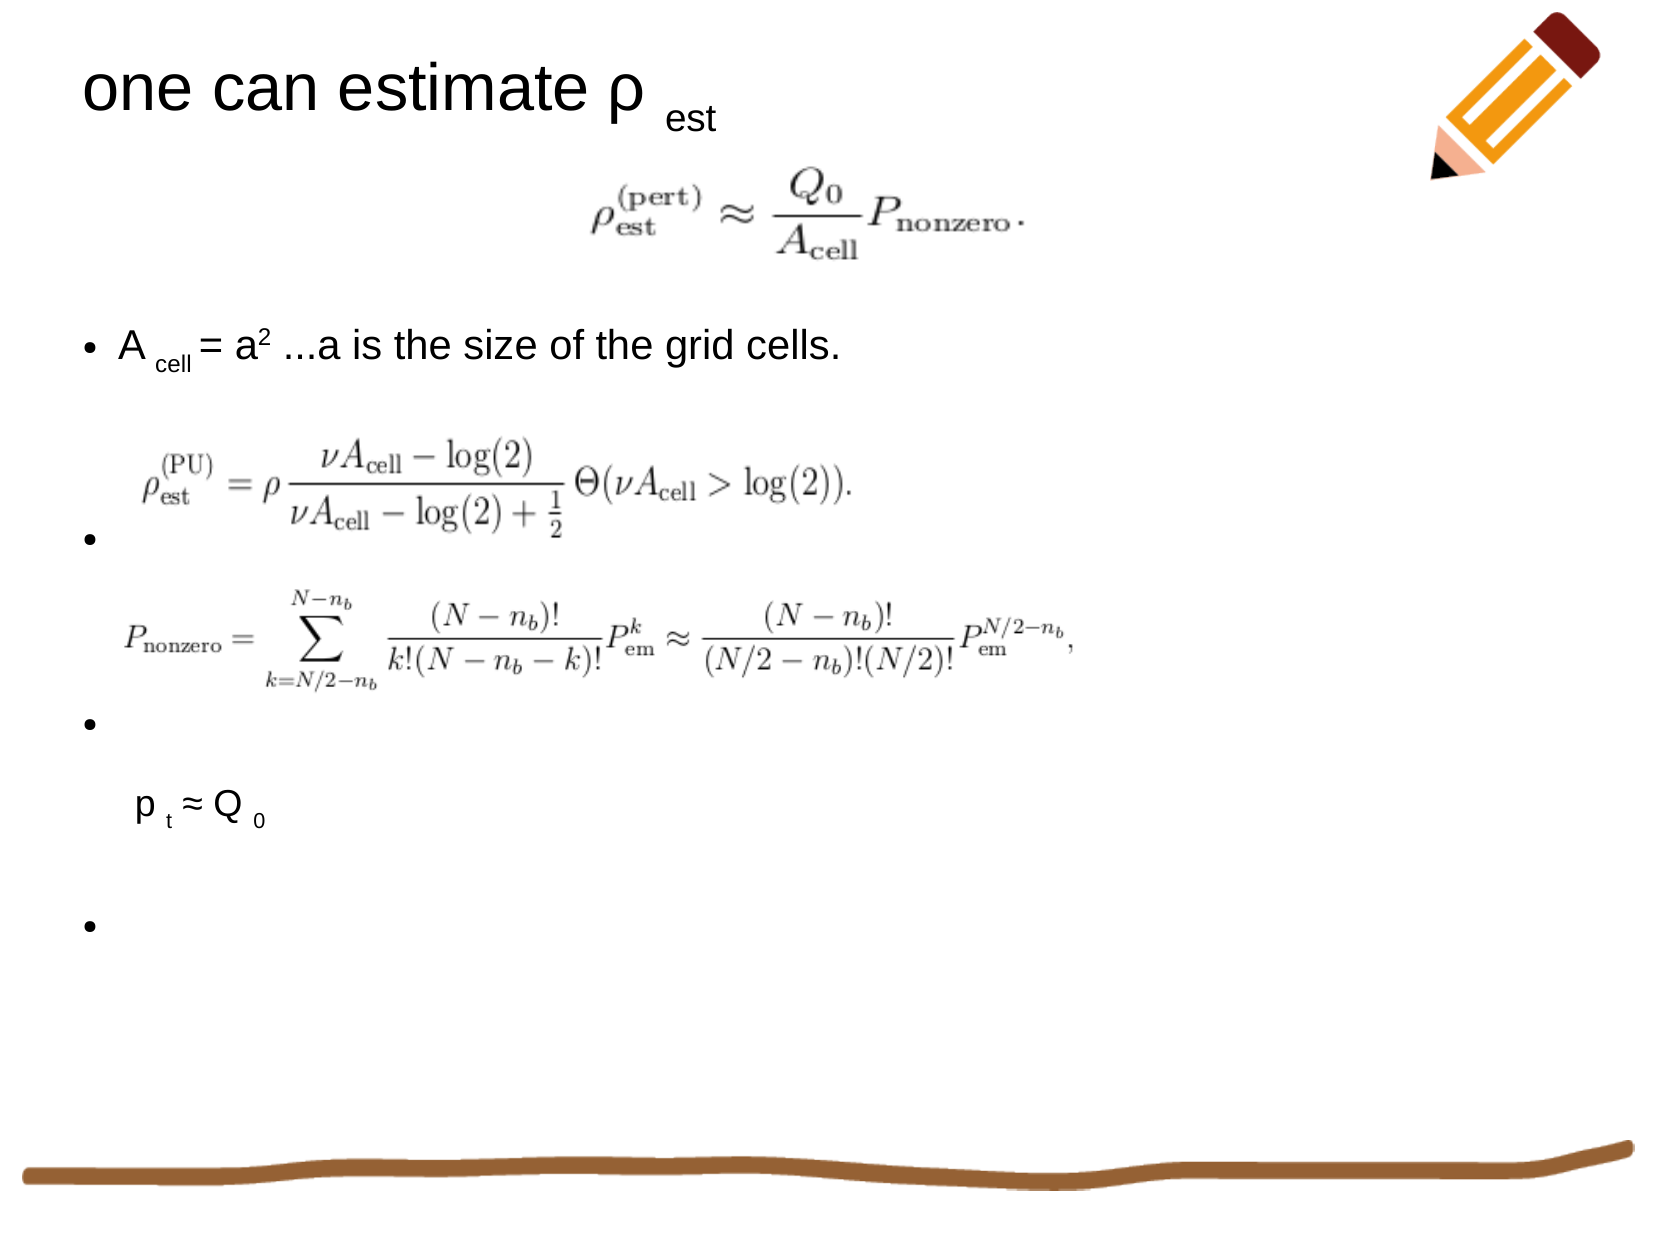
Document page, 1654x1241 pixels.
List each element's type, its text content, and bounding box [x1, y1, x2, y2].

subtitle one can estimate ρ est A cell = a2 ...a is the size of the grid cells. [82, 49, 1430, 1006]
picture [120, 419, 863, 541]
picture [577, 149, 1036, 288]
picture [123, 588, 1096, 721]
picture [1430, 12, 1601, 181]
picture [22, 1140, 1635, 1191]
text_box p t ≈ Q 0 [120, 774, 346, 834]
